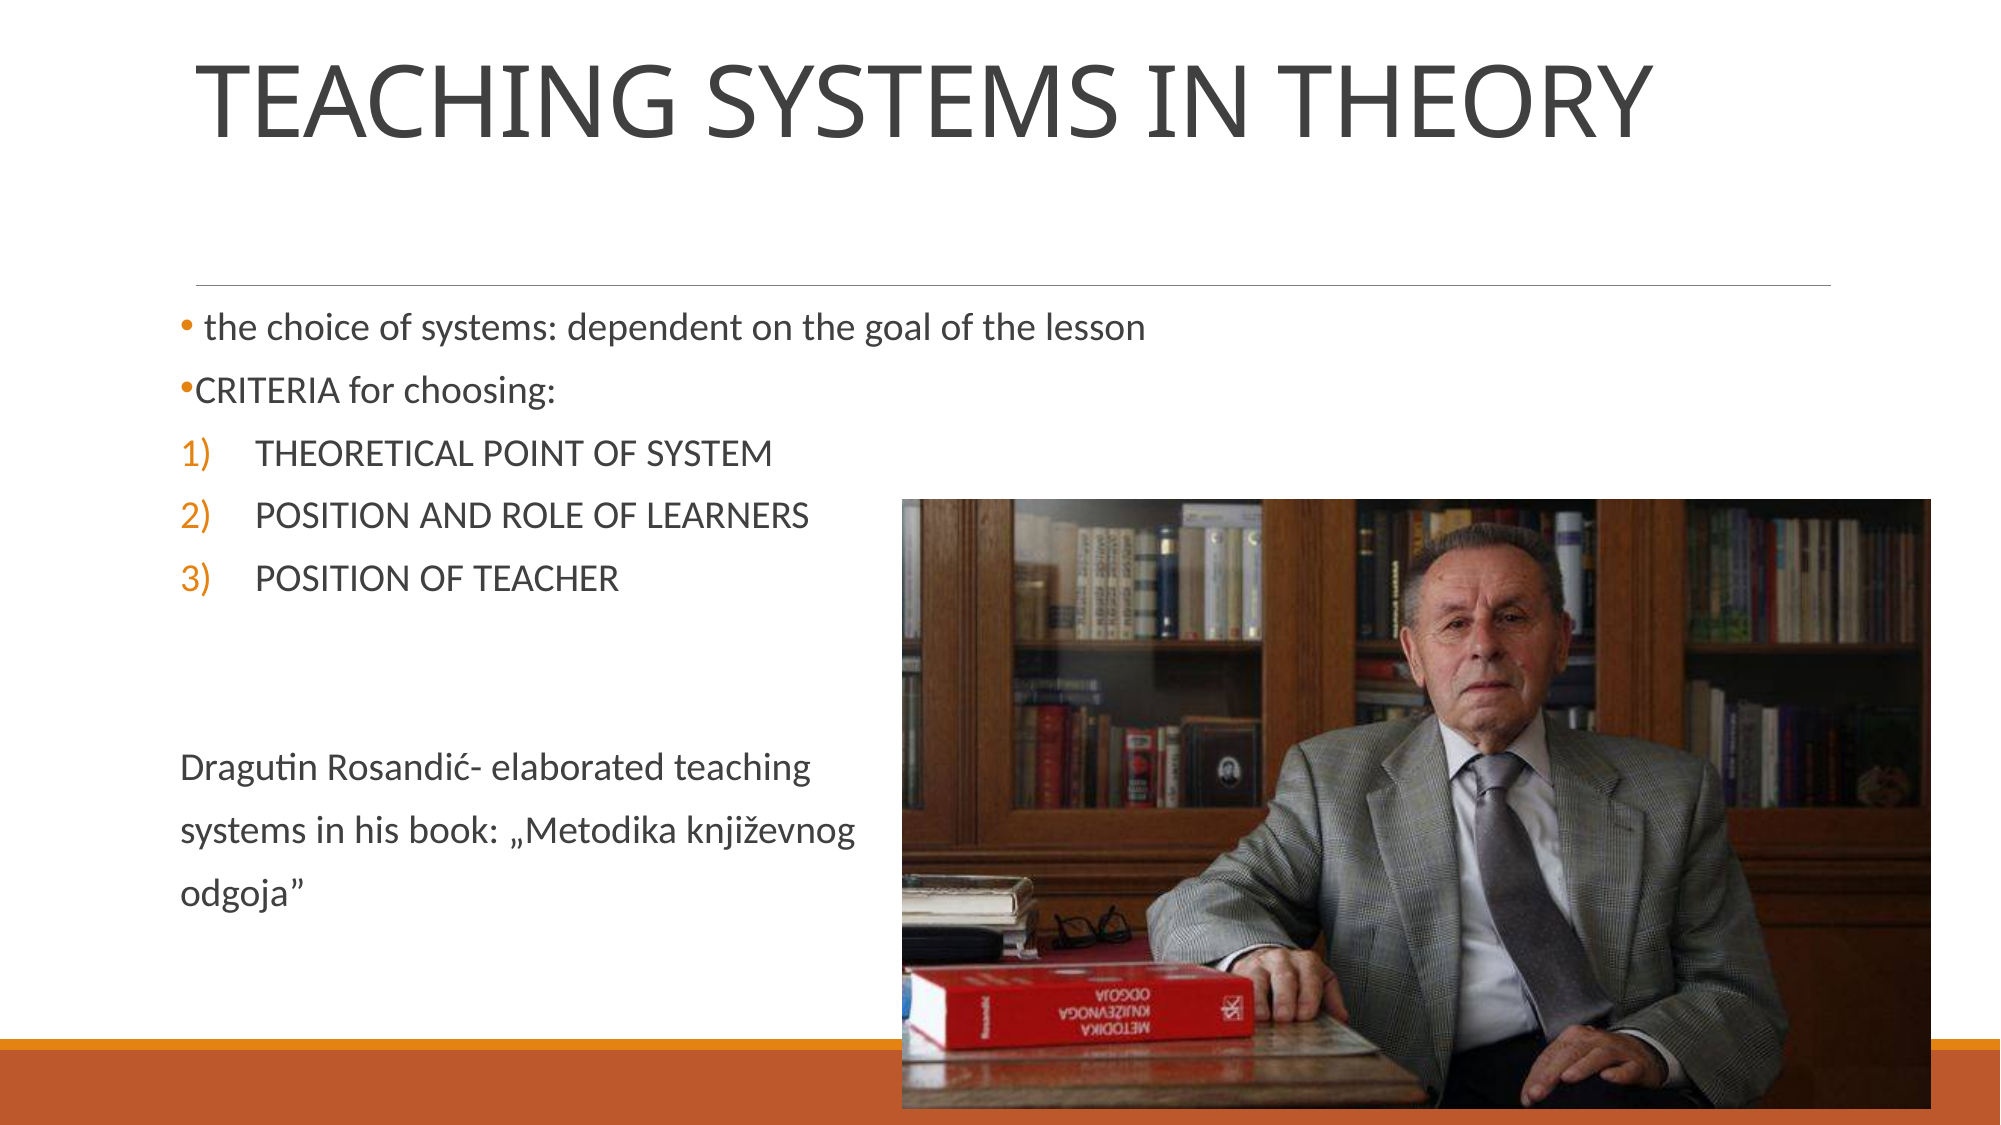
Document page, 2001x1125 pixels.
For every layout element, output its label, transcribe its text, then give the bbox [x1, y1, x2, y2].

title TEACHING SYSTEMS IN THEORY [180, 47, 1831, 286]
list the choice of systems: dependent on the goal of the lesson CRITERIA for choosing: THEORETICAL POINT OF SYSTEM POSITION AND ROLE OF LEARNERS POSITION OF TEACHER Dragutin Rosandić- elaborated teaching systems in his book: „Metodika književnog odgoja” [180, 302, 1831, 963]
picture [902, 499, 1931, 1109]
